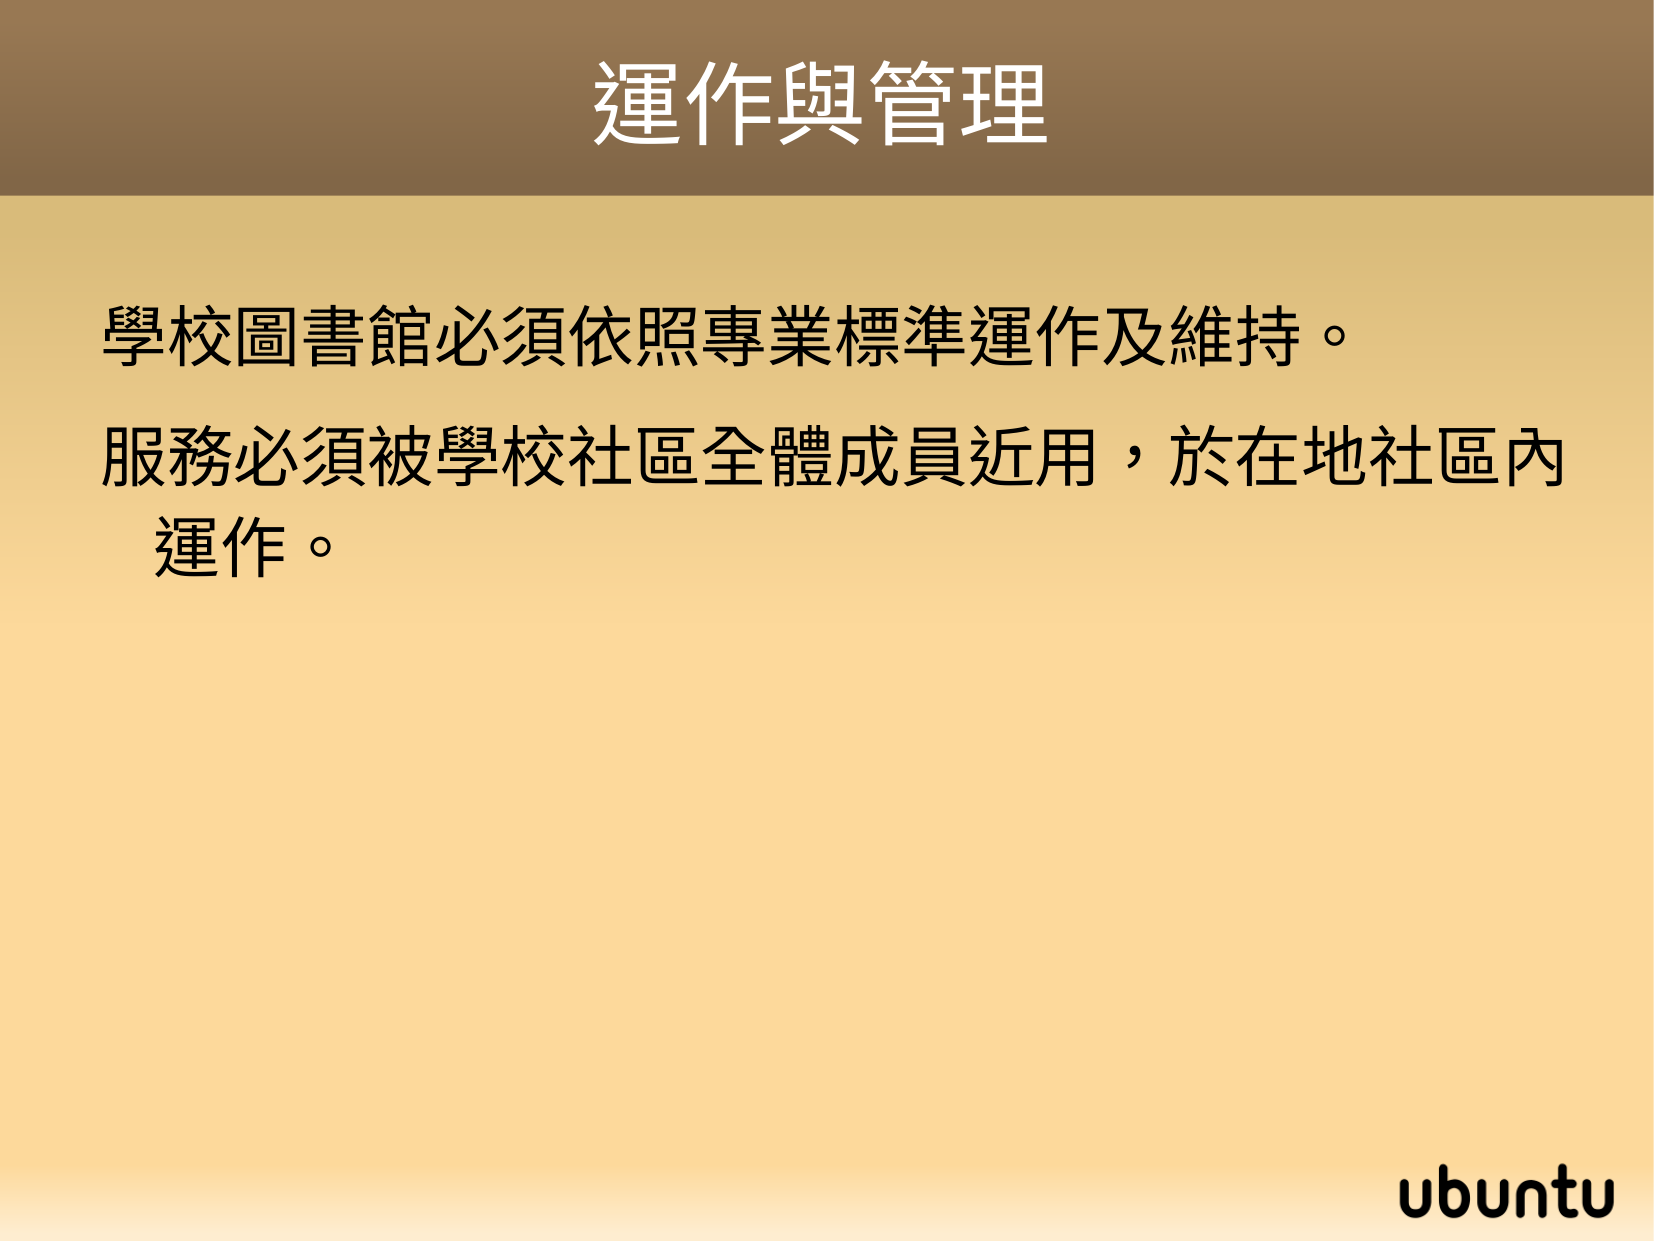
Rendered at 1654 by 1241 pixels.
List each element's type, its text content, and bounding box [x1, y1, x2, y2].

title 運作與管理 [76, 7, 1565, 200]
picture [0, 0, 1654, 1241]
list 學校圖書館必須依照專業標準運作及維持。 服務必須被學校社區全體成員近用，於在地社區內運作。 [82, 290, 1571, 1094]
